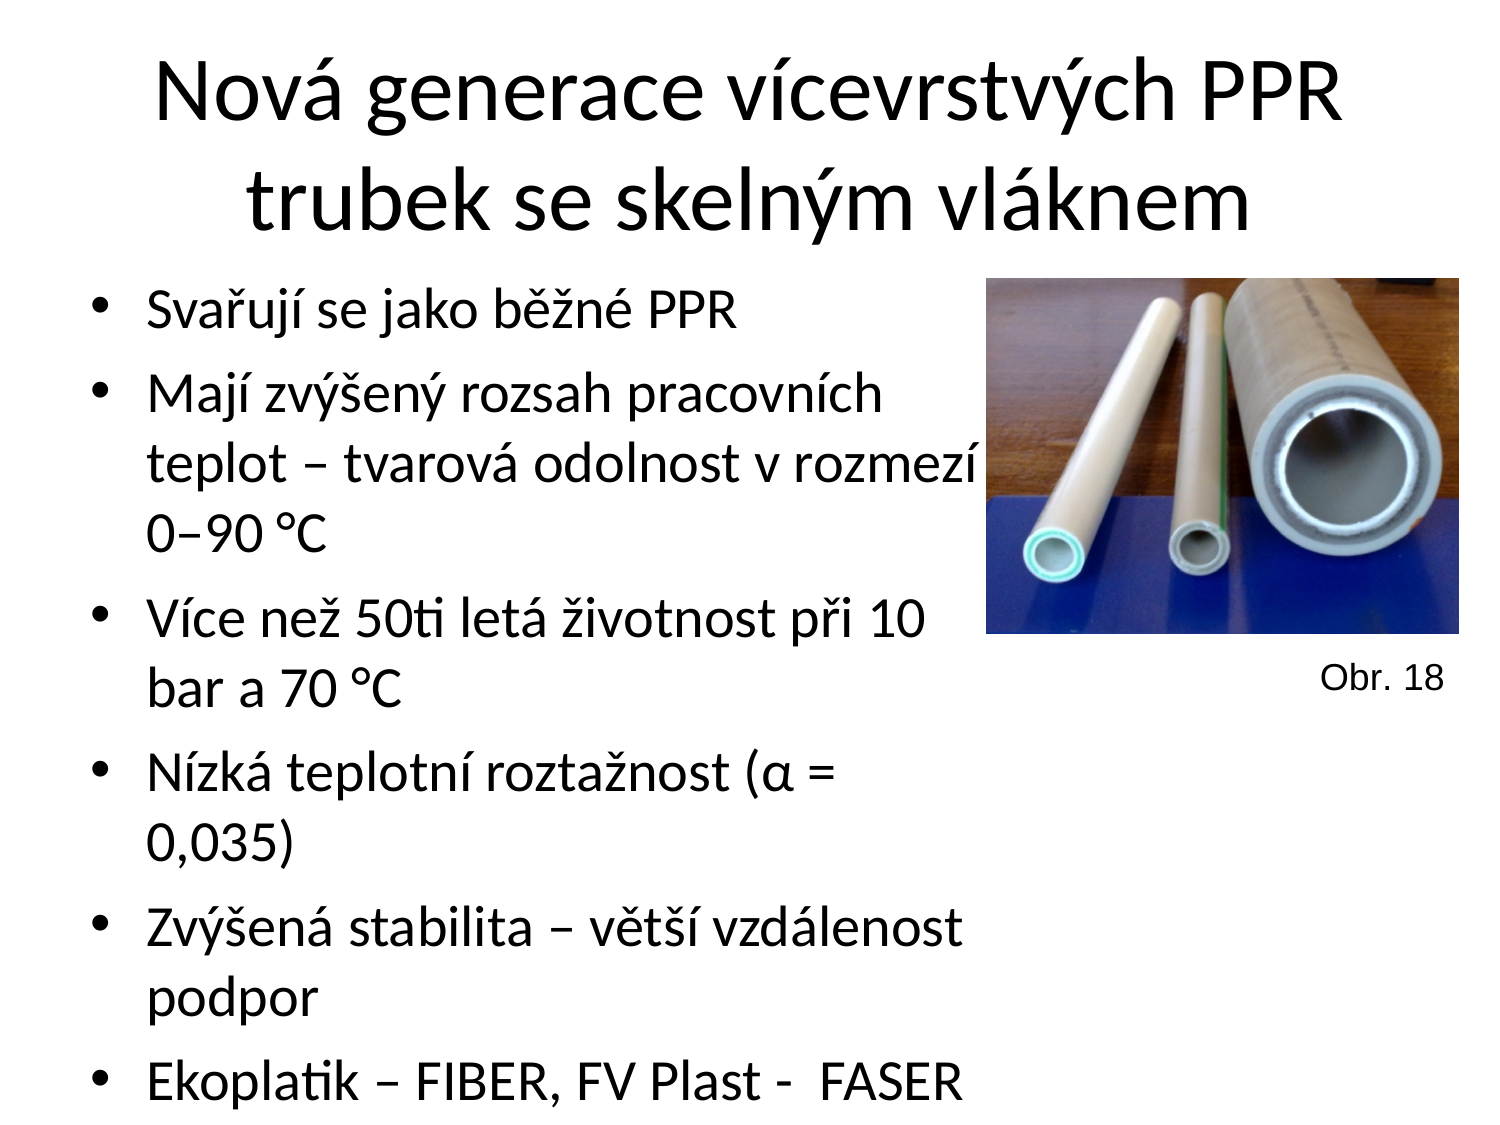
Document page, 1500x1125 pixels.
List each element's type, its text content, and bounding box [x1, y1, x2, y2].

text_box [986, 278, 1459, 634]
text_box Obr. 18 [1305, 645, 1460, 706]
list Svařují se jako běžné PPR Mají zvýšený rozsah pracovních teplot – tvarová odolnost v rozmezí 0–90 °C Více než 50ti letá životnost při 10 bar a 70 °C Nízká teplotní roztažnost (α = 0,035) Zvýšená stabilita – větší vzdálenost podpor Ekoplatik – FIBER, FV Plast - FASER [74, 262, 1010, 1125]
title Nová generace vícevrstvých PPR trubek se skelným vláknem [75, 21, 1426, 257]
